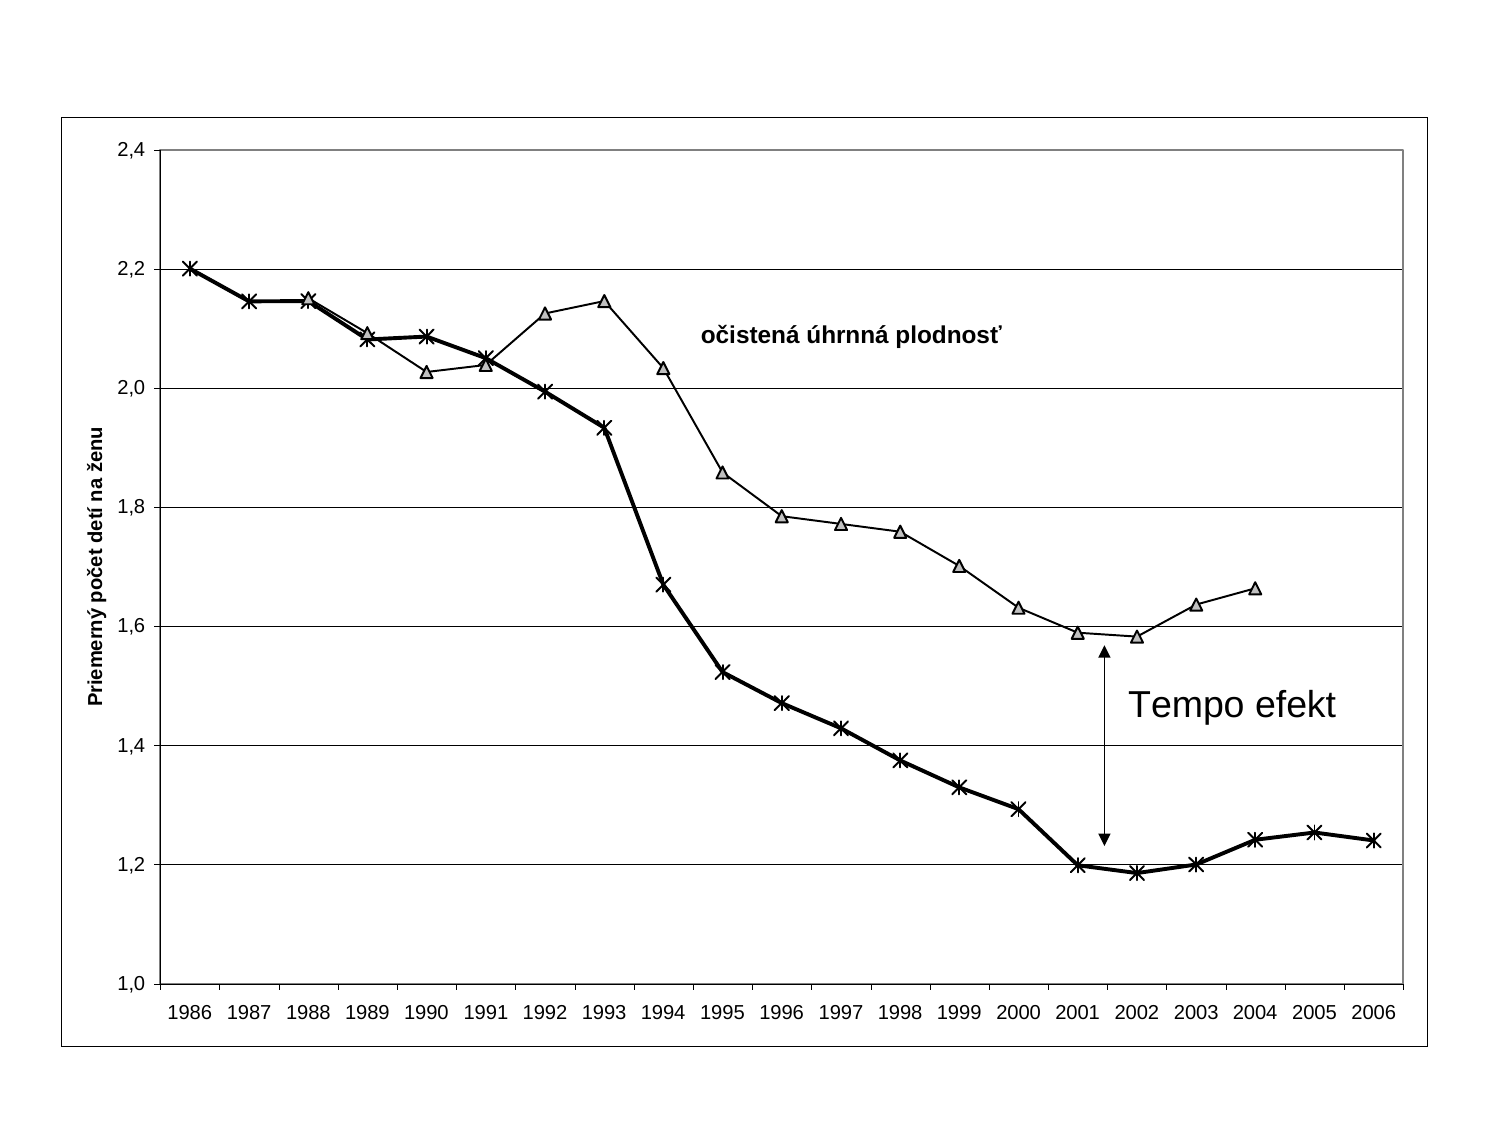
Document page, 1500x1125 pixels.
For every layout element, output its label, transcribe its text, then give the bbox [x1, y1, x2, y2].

picture [53, 108, 1436, 1054]
text_box Tempo efekt [1113, 672, 1352, 733]
